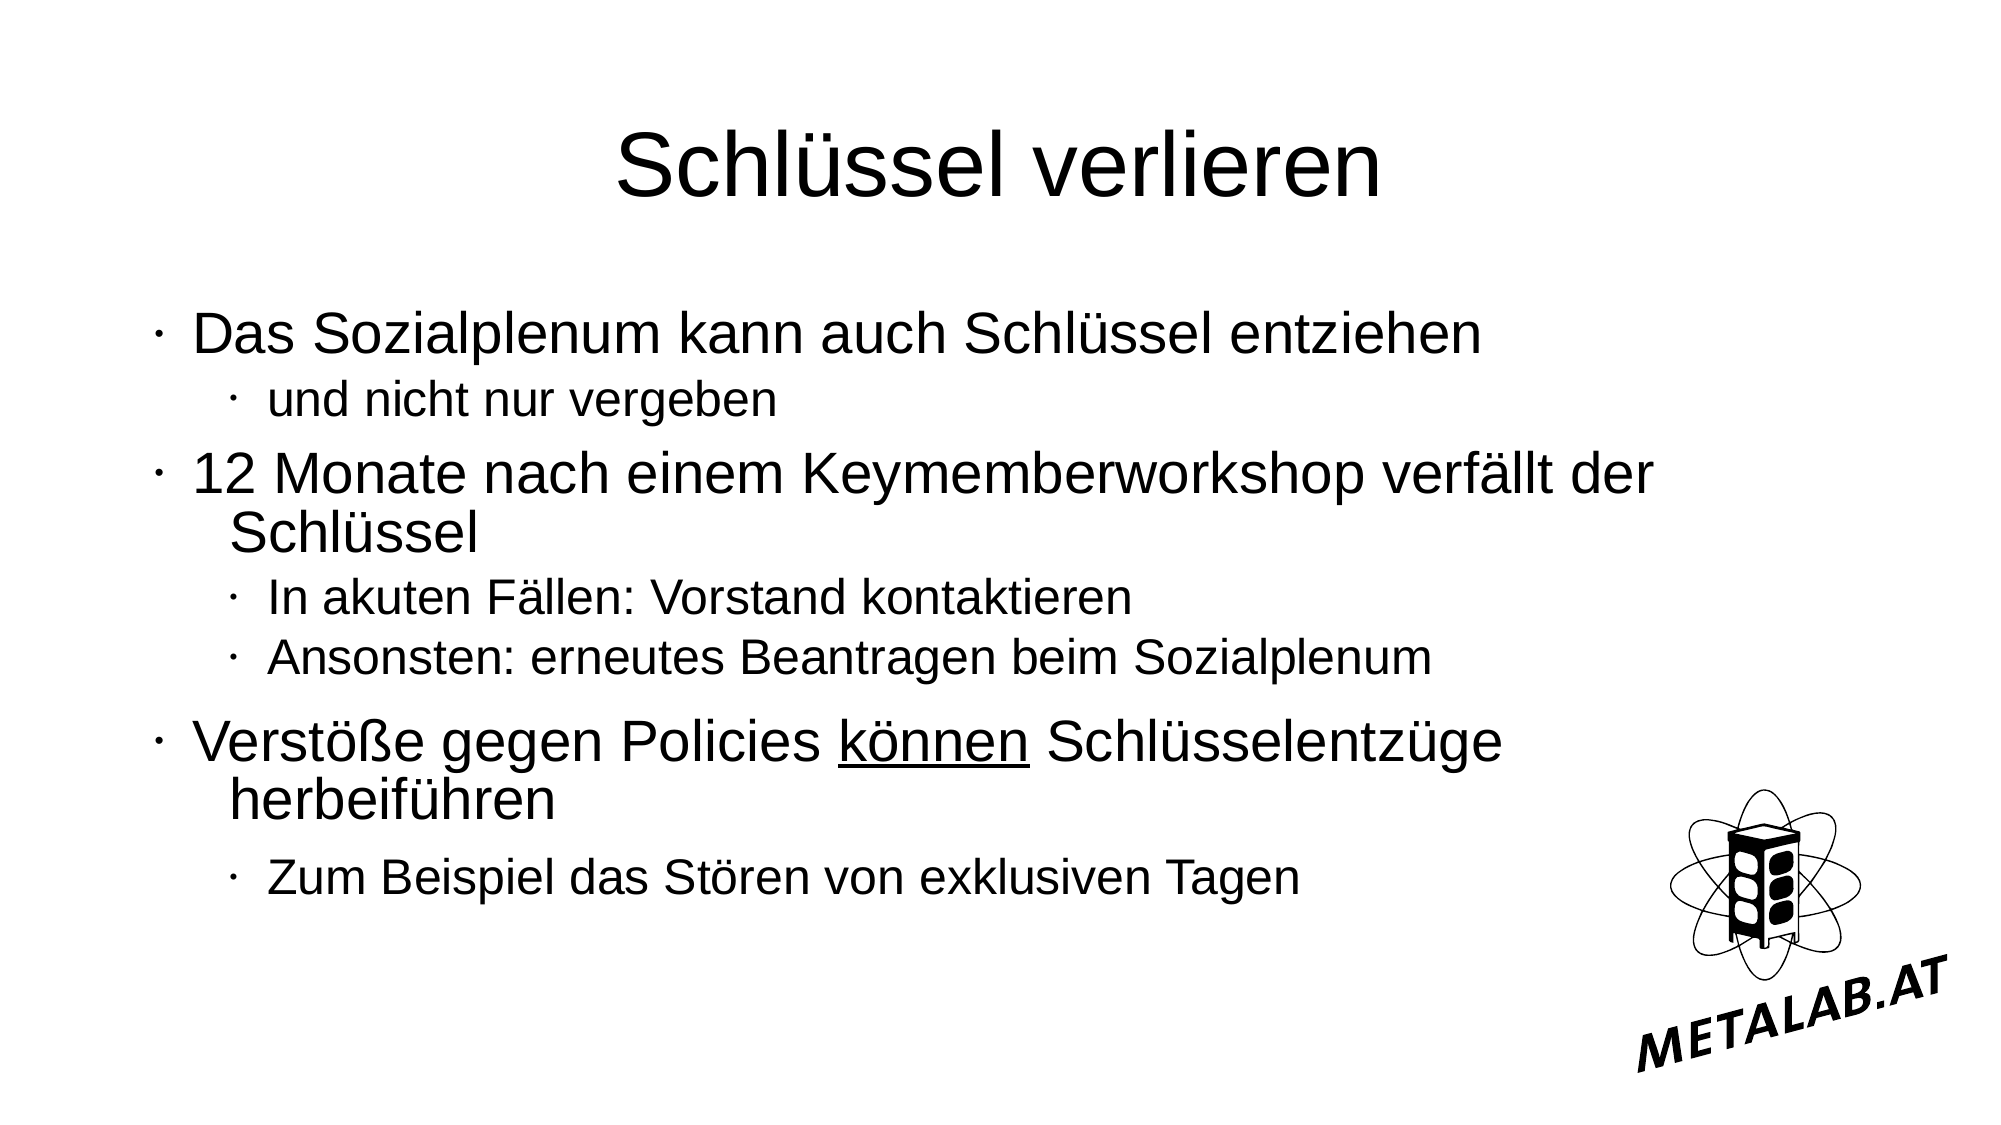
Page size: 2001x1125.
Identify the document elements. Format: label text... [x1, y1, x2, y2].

title Schlüssel verlieren [137, 59, 1863, 278]
list Das Sozialplenum kann auch Schlüssel entziehen und nicht nur vergeben 12 Monate nach einem Keymemberworkshop verfällt der Schlüssel In akuten Fällen: Vorstand kontaktieren Ansonsten: erneutes Beantragen beim Sozialplenum Verstöße gegen Policies können Schlüsselentzüge herbeiführen Zum Beispiel das Stören von exklusiven Tagen [137, 299, 1863, 1014]
